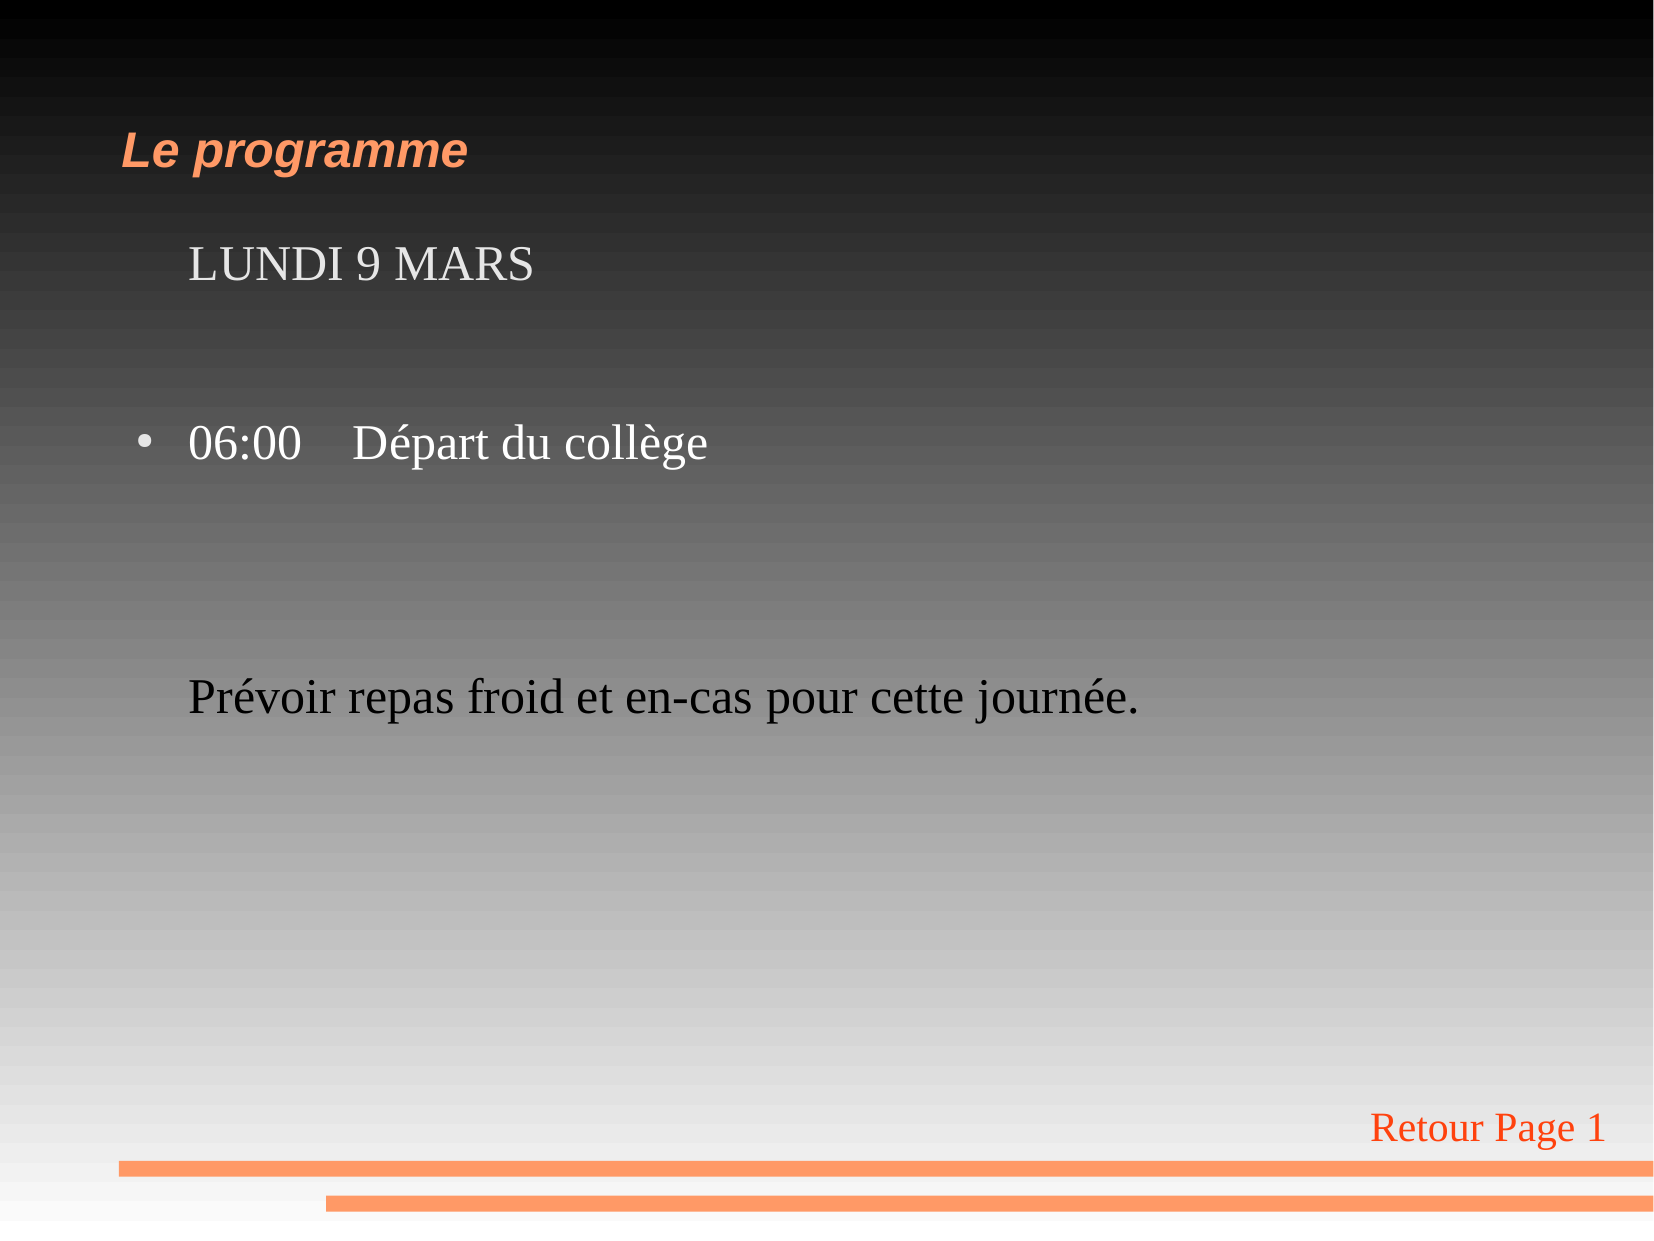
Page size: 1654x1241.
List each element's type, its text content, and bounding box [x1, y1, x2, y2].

list LUNDI 9 MARS 06:00 Départ du collège Prévoir repas froid et en-cas pour cette journée. [118, 236, 1558, 1166]
title Le programme [121, 46, 1534, 236]
text_box Retour Page 1 [1299, 1104, 1637, 1152]
